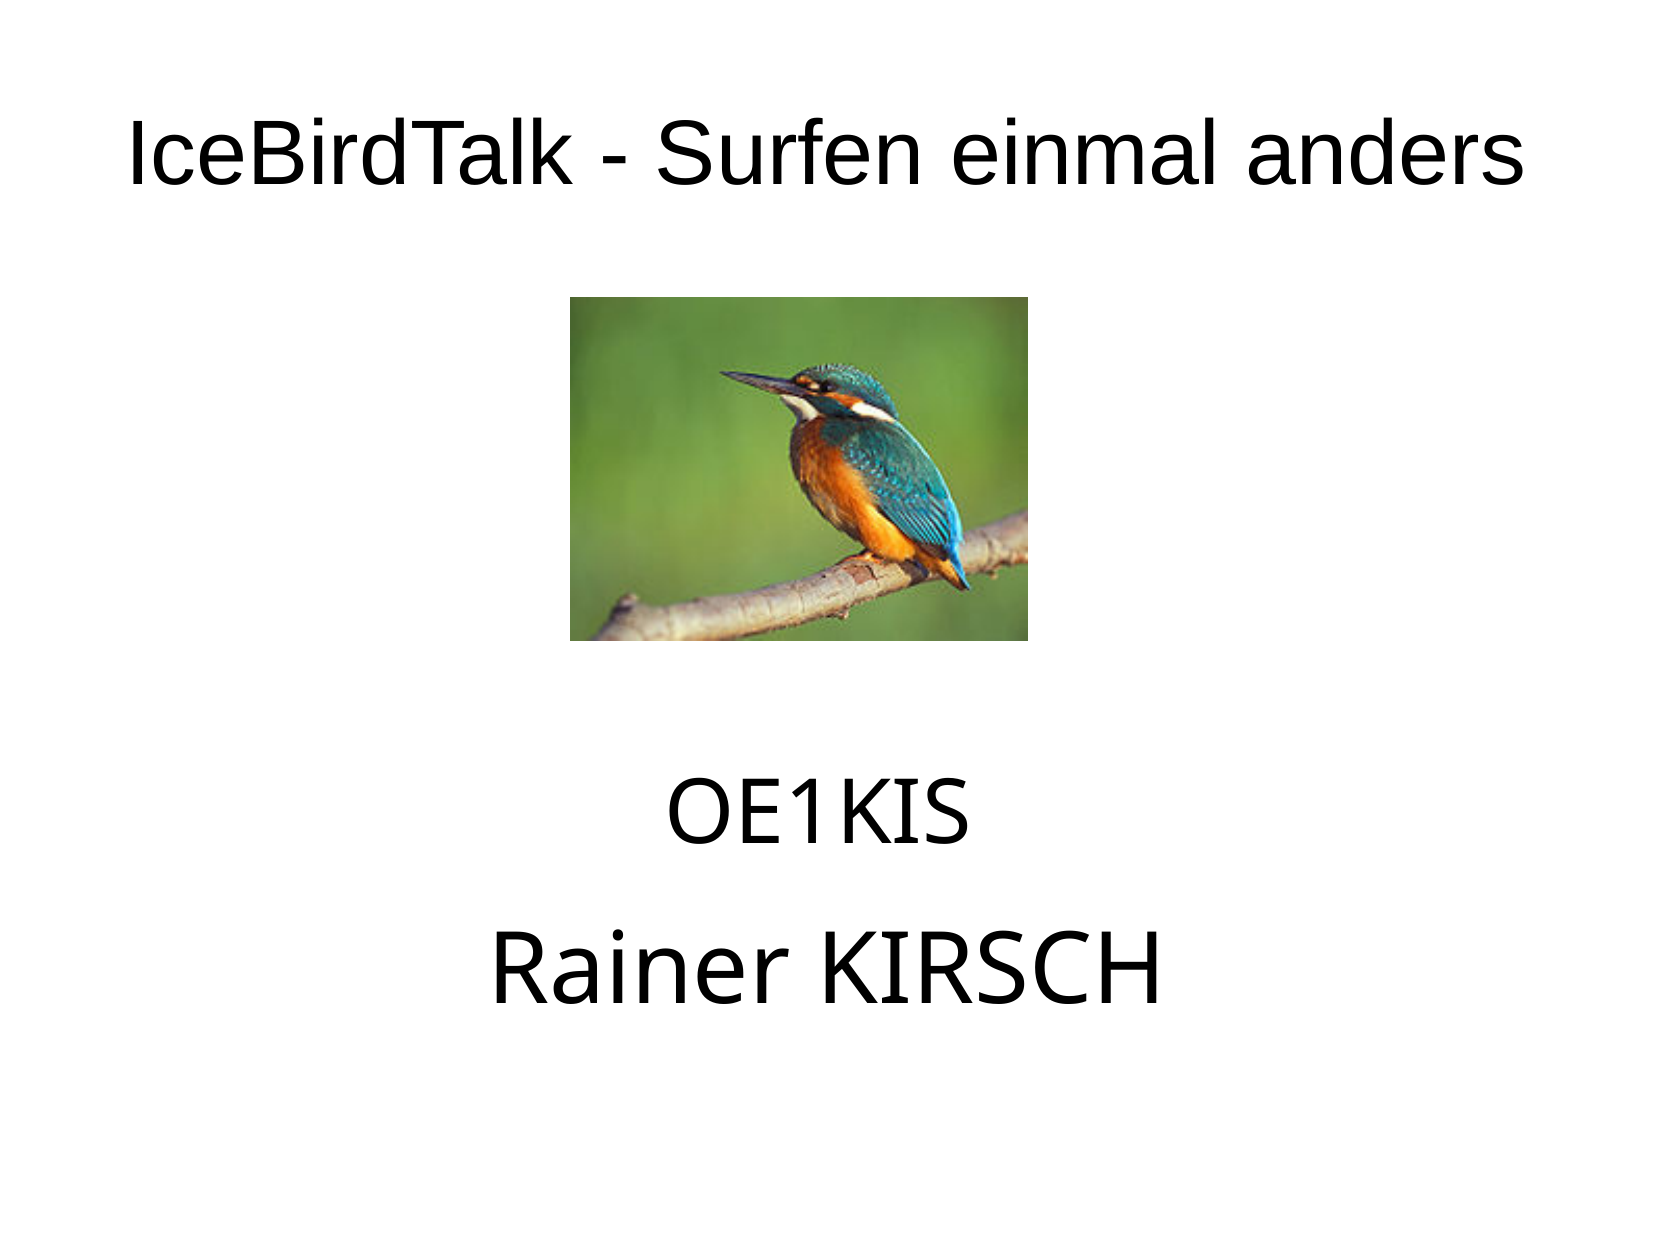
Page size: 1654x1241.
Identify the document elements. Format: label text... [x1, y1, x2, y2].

list OE1KIS [509, 628, 1063, 665]
picture [570, 297, 1028, 628]
title IceBirdTalk - Surfen einmal anders [82, 49, 1571, 257]
text_box Rainer KIRSCH [472, 888, 1175, 1016]
list [82, 665, 1538, 1063]
